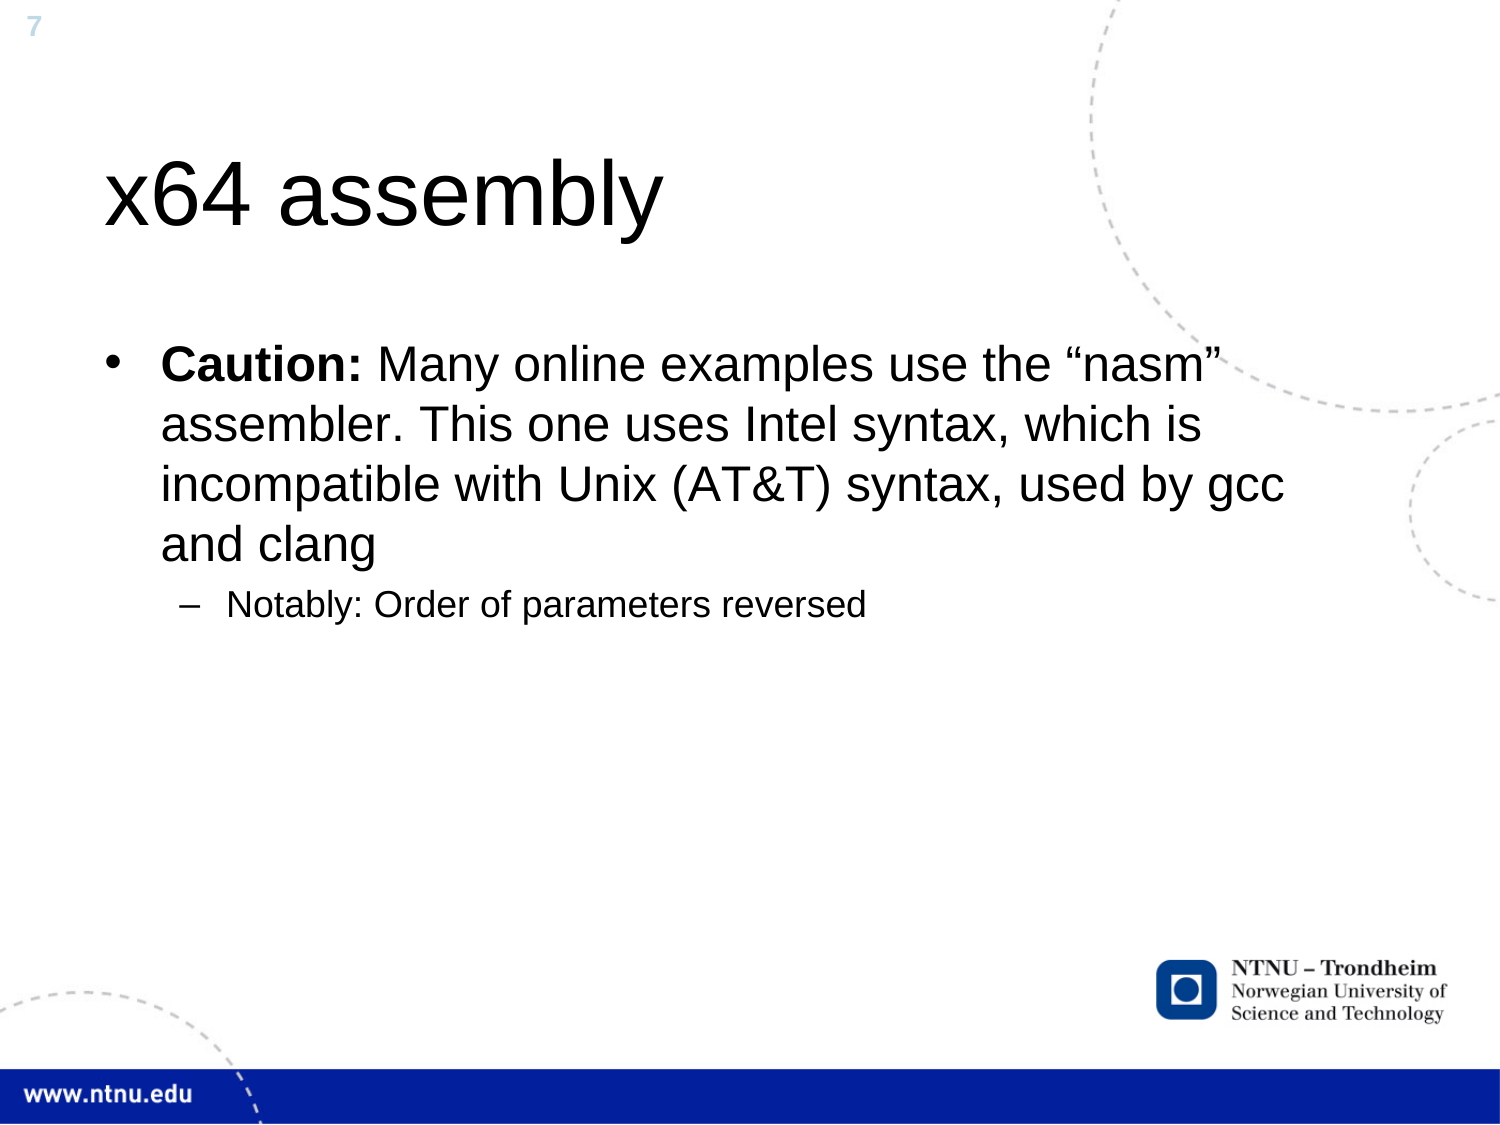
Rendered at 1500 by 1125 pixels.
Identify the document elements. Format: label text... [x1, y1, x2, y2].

list Caution: Many online examples use the “nasm” assembler. This one uses Intel syntax, which is incompatible with Unix (AT&T) syntax, used by gcc and clang Notably: Order of parameters reversed [89, 323, 1365, 991]
picture [0, 0, 1500, 1125]
title x64 assembly [89, 87, 1365, 291]
